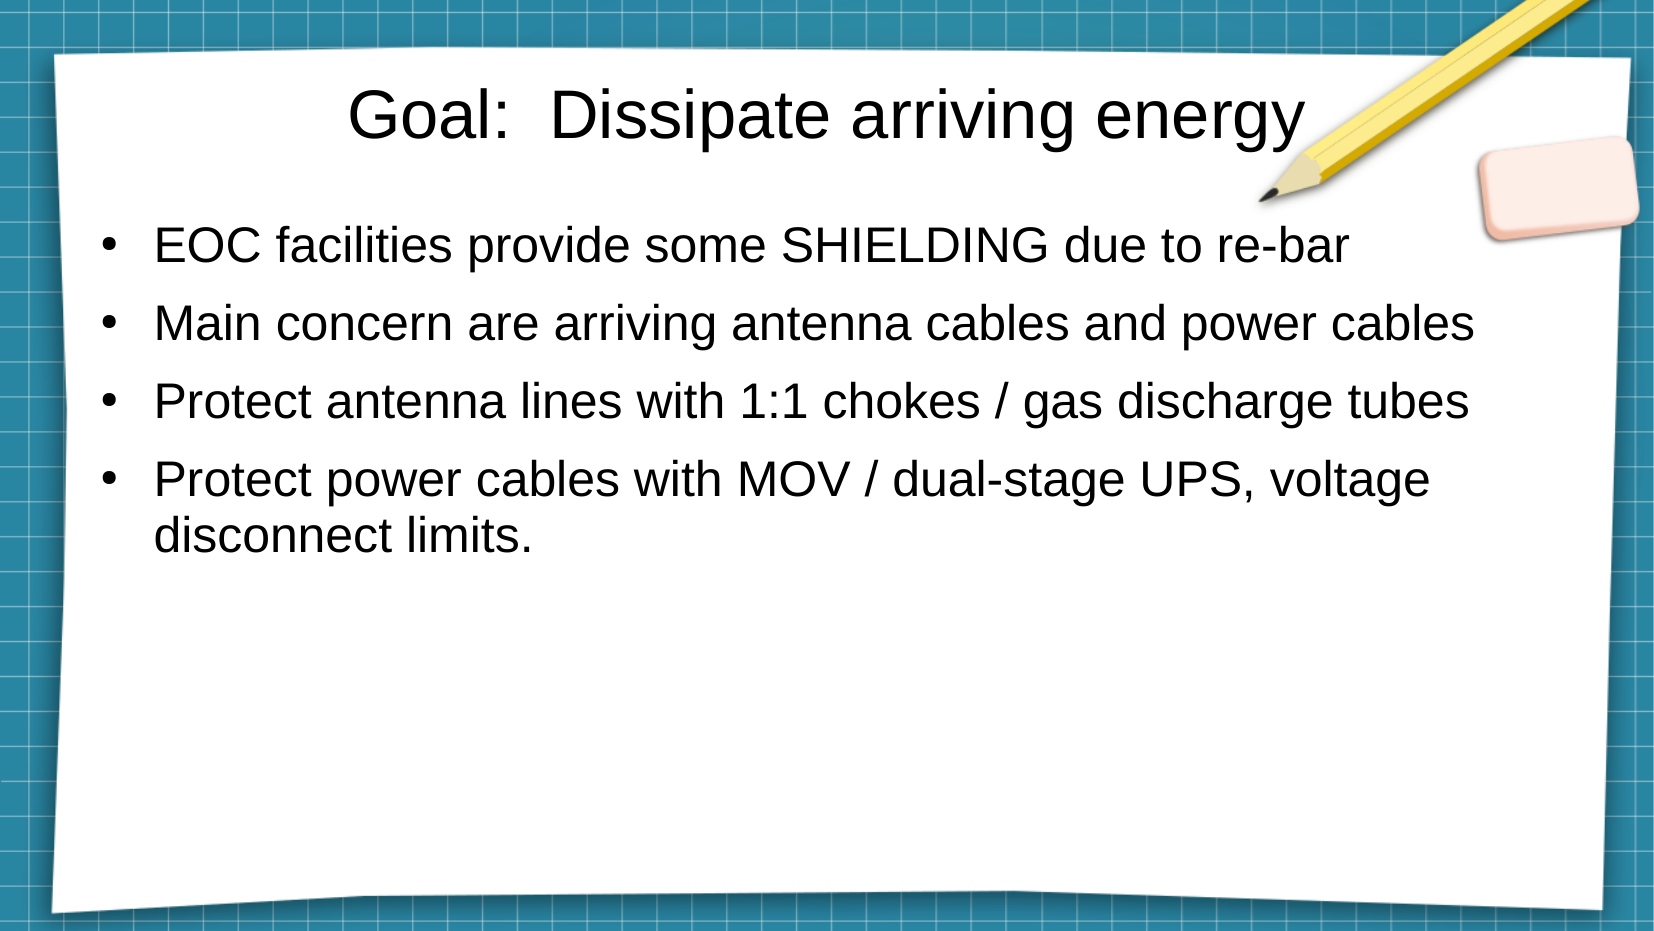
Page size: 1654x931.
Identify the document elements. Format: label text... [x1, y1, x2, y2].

list EOC facilities provide some SHIELDING due to re-bar Main concern are arriving antenna cables and power cables Protect antenna lines with 1:1 chokes / gas discharge tubes Protect power cables with MOV / dual-stage UPS, voltage disconnect limits. [82, 217, 1571, 758]
picture [0, 0, 1654, 931]
title Goal: Dissipate arriving energy [82, 37, 1571, 193]
